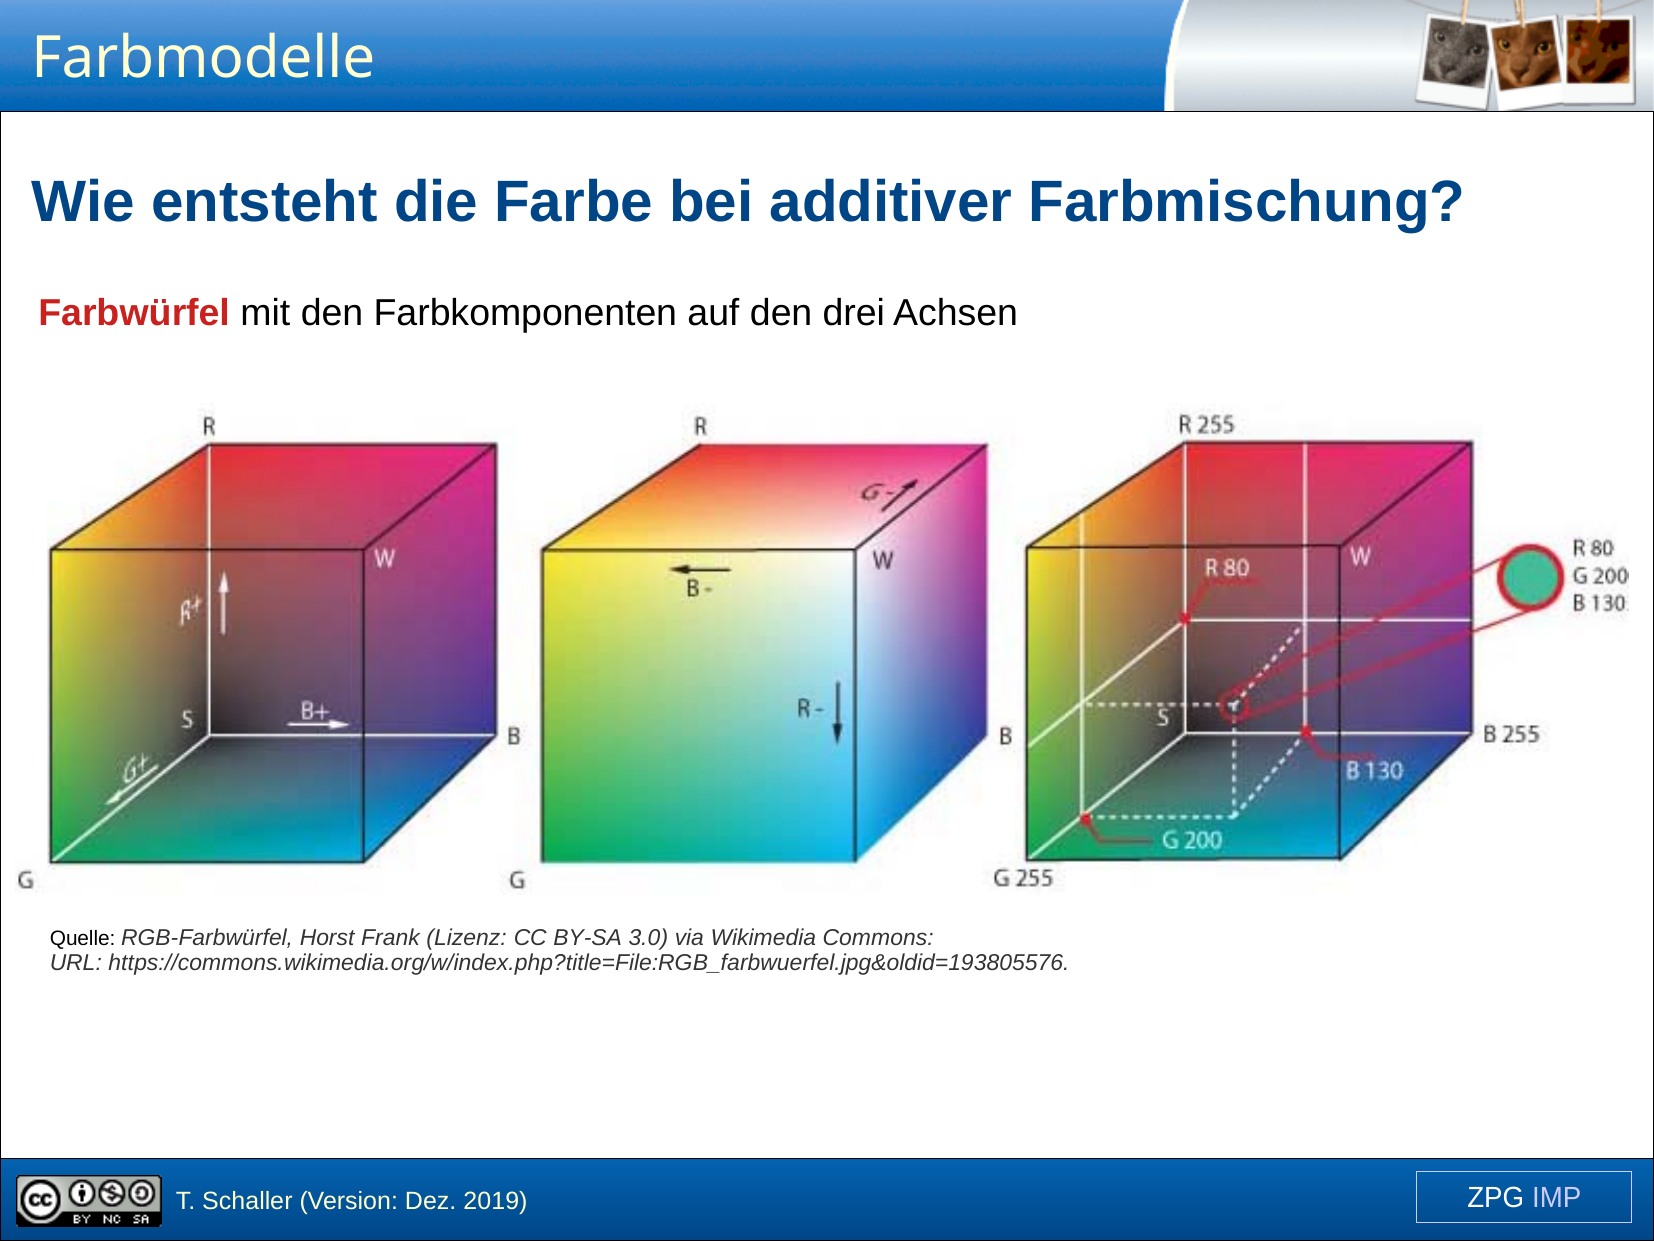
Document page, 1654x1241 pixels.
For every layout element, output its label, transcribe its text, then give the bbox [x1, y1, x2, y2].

picture [0, 0, 1654, 111]
picture [15, 403, 1629, 895]
picture [16, 1175, 162, 1227]
text_box Quelle: RGB-Farbwürfel, Horst Frank (Lizenz: CC BY-SA 3.0) via Wikimedia Commons: URL: https://commons.wikimedia.org/w/index.php?title=File:RGB_farbwuerfel.jpg&oldid=193805576. [49, 924, 1409, 1027]
text_box Wie entsteht die Farbe bei additiver Farbmischung? [31, 168, 1467, 235]
text_box Farbwürfel mit den Farbkomponenten auf den drei Achsen [23, 284, 1302, 360]
title Farbmodelle [31, 16, 1151, 94]
